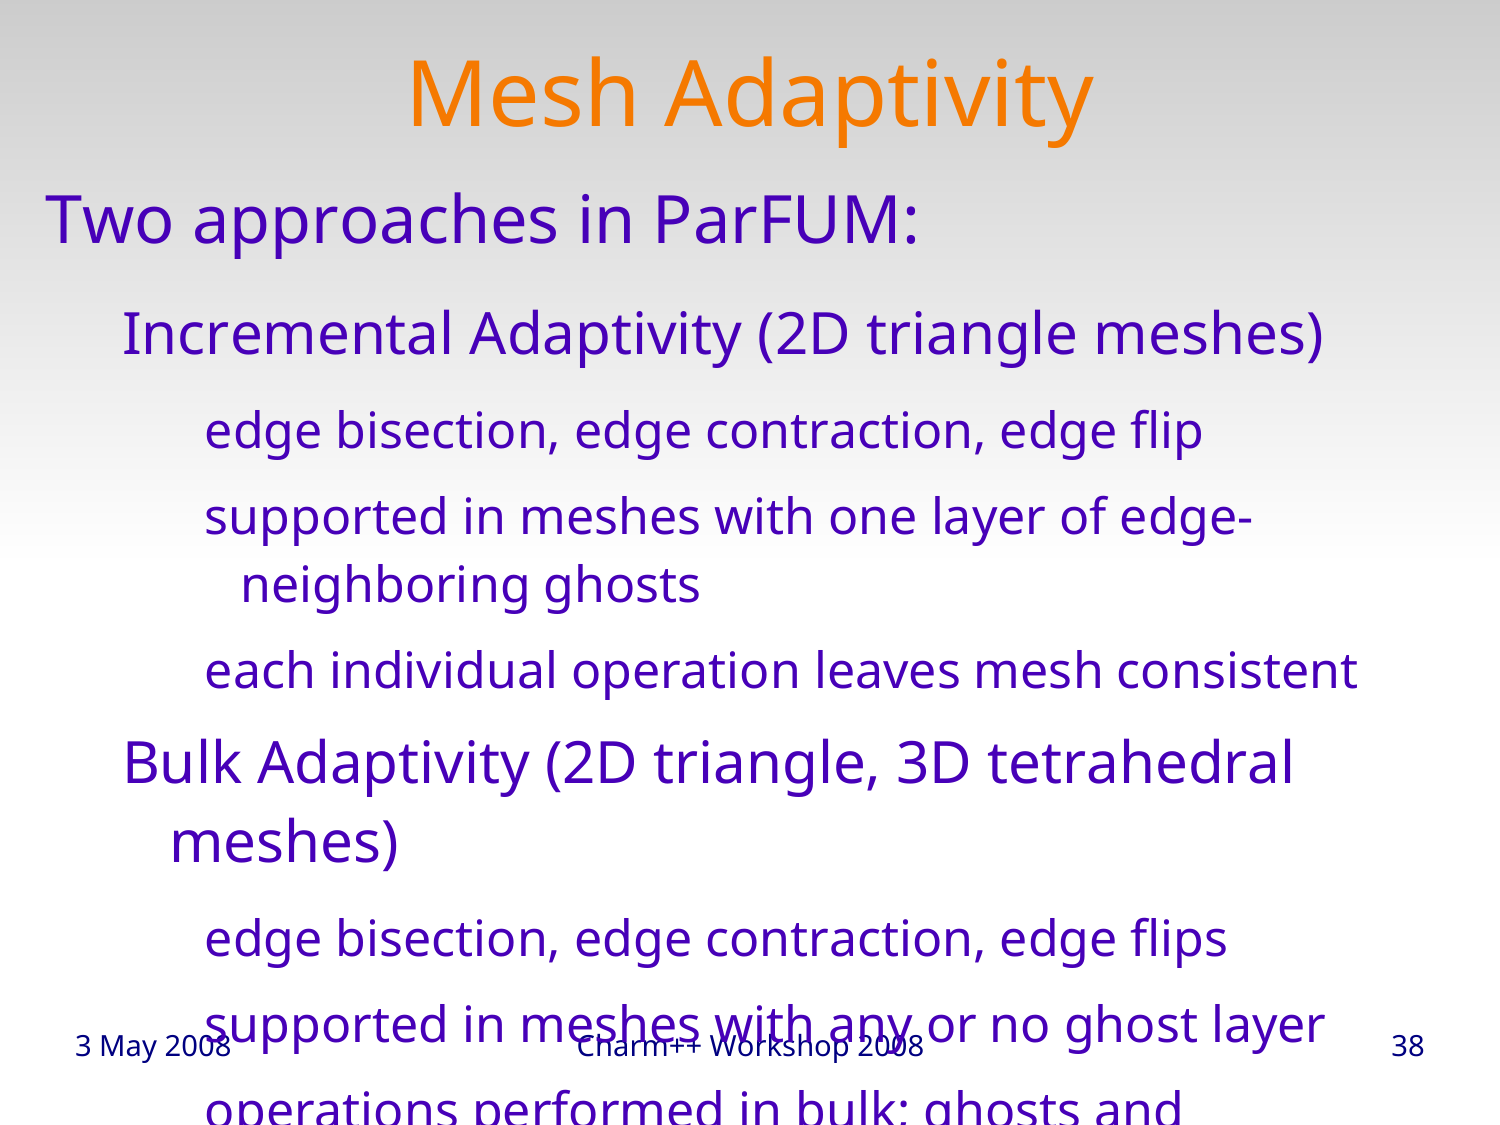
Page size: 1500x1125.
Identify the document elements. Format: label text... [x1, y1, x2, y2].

title Mesh Adaptivity [75, 4, 1425, 171]
list Two approaches in ParFUM: Incremental Adaptivity (2D triangle meshes) edge bisection, edge contraction, edge flip supported in meshes with one layer of edge-neighboring ghosts each individual operation leaves mesh consistent Bulk Adaptivity (2D triangle, 3D tetrahedral meshes) edge bisection, edge contraction, edge flips supported in meshes with any or no ghost layer operations performed in bulk; ghosts and adjacencies updated at end [27, 171, 1465, 991]
